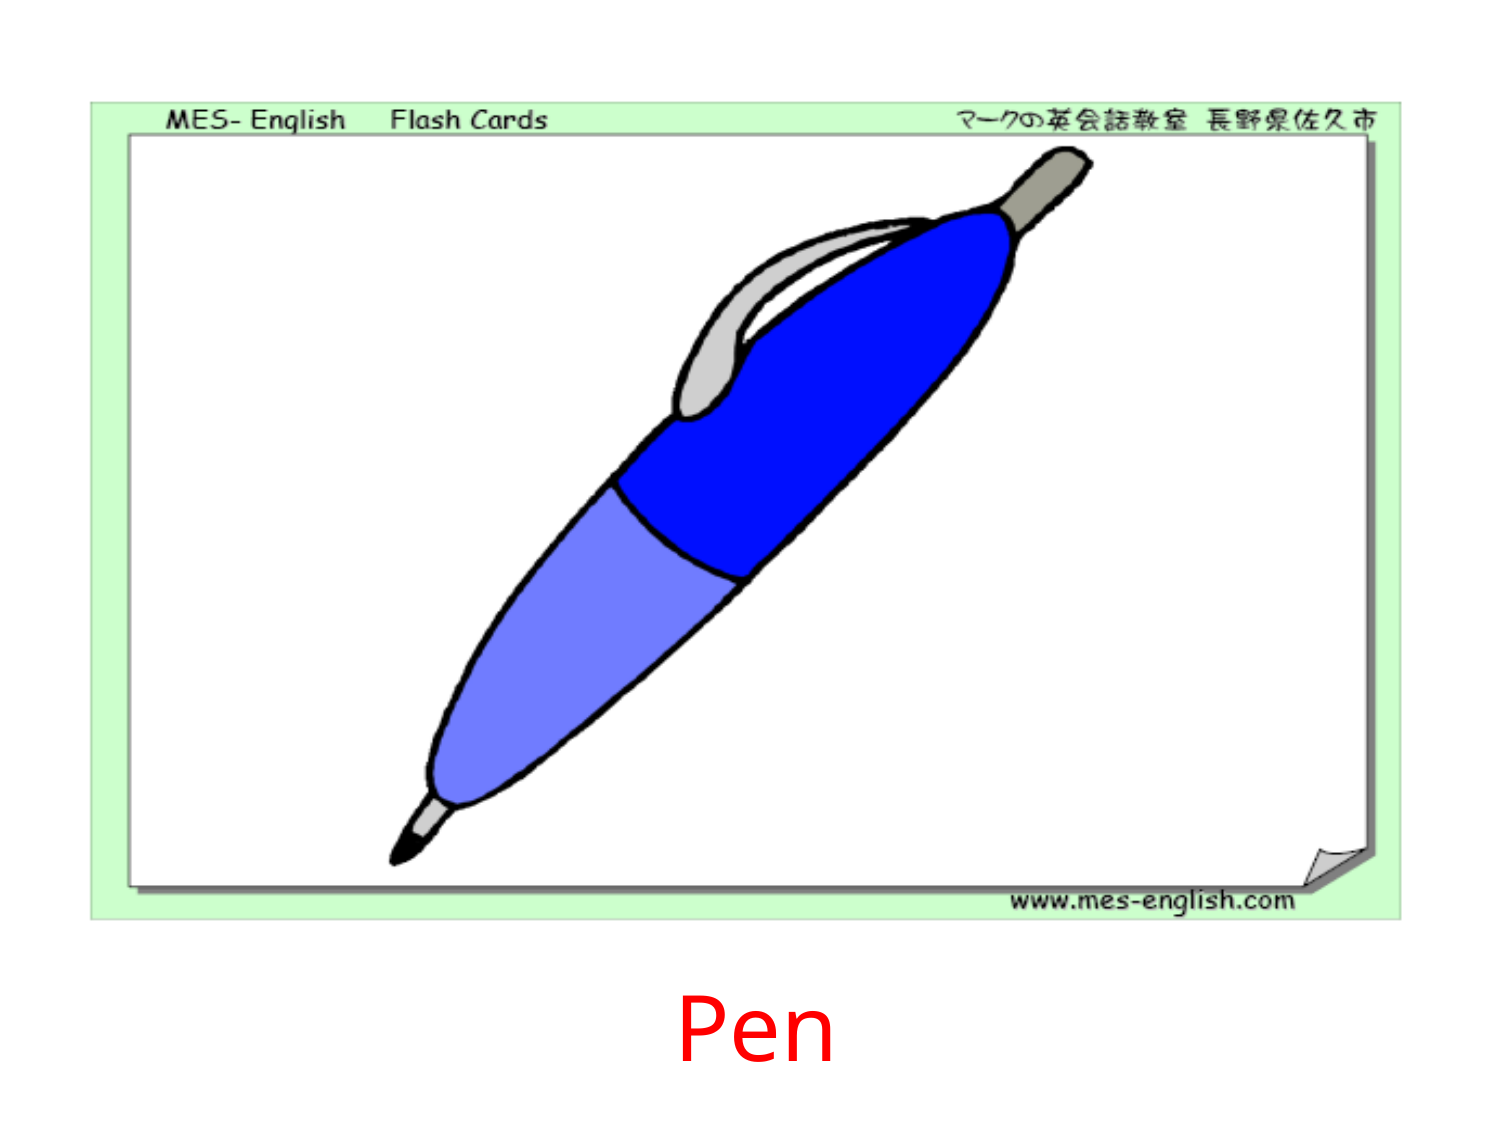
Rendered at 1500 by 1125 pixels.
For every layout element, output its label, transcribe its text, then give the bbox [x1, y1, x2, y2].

picture [67, 83, 1415, 938]
text_box Pen [112, 962, 1401, 1088]
